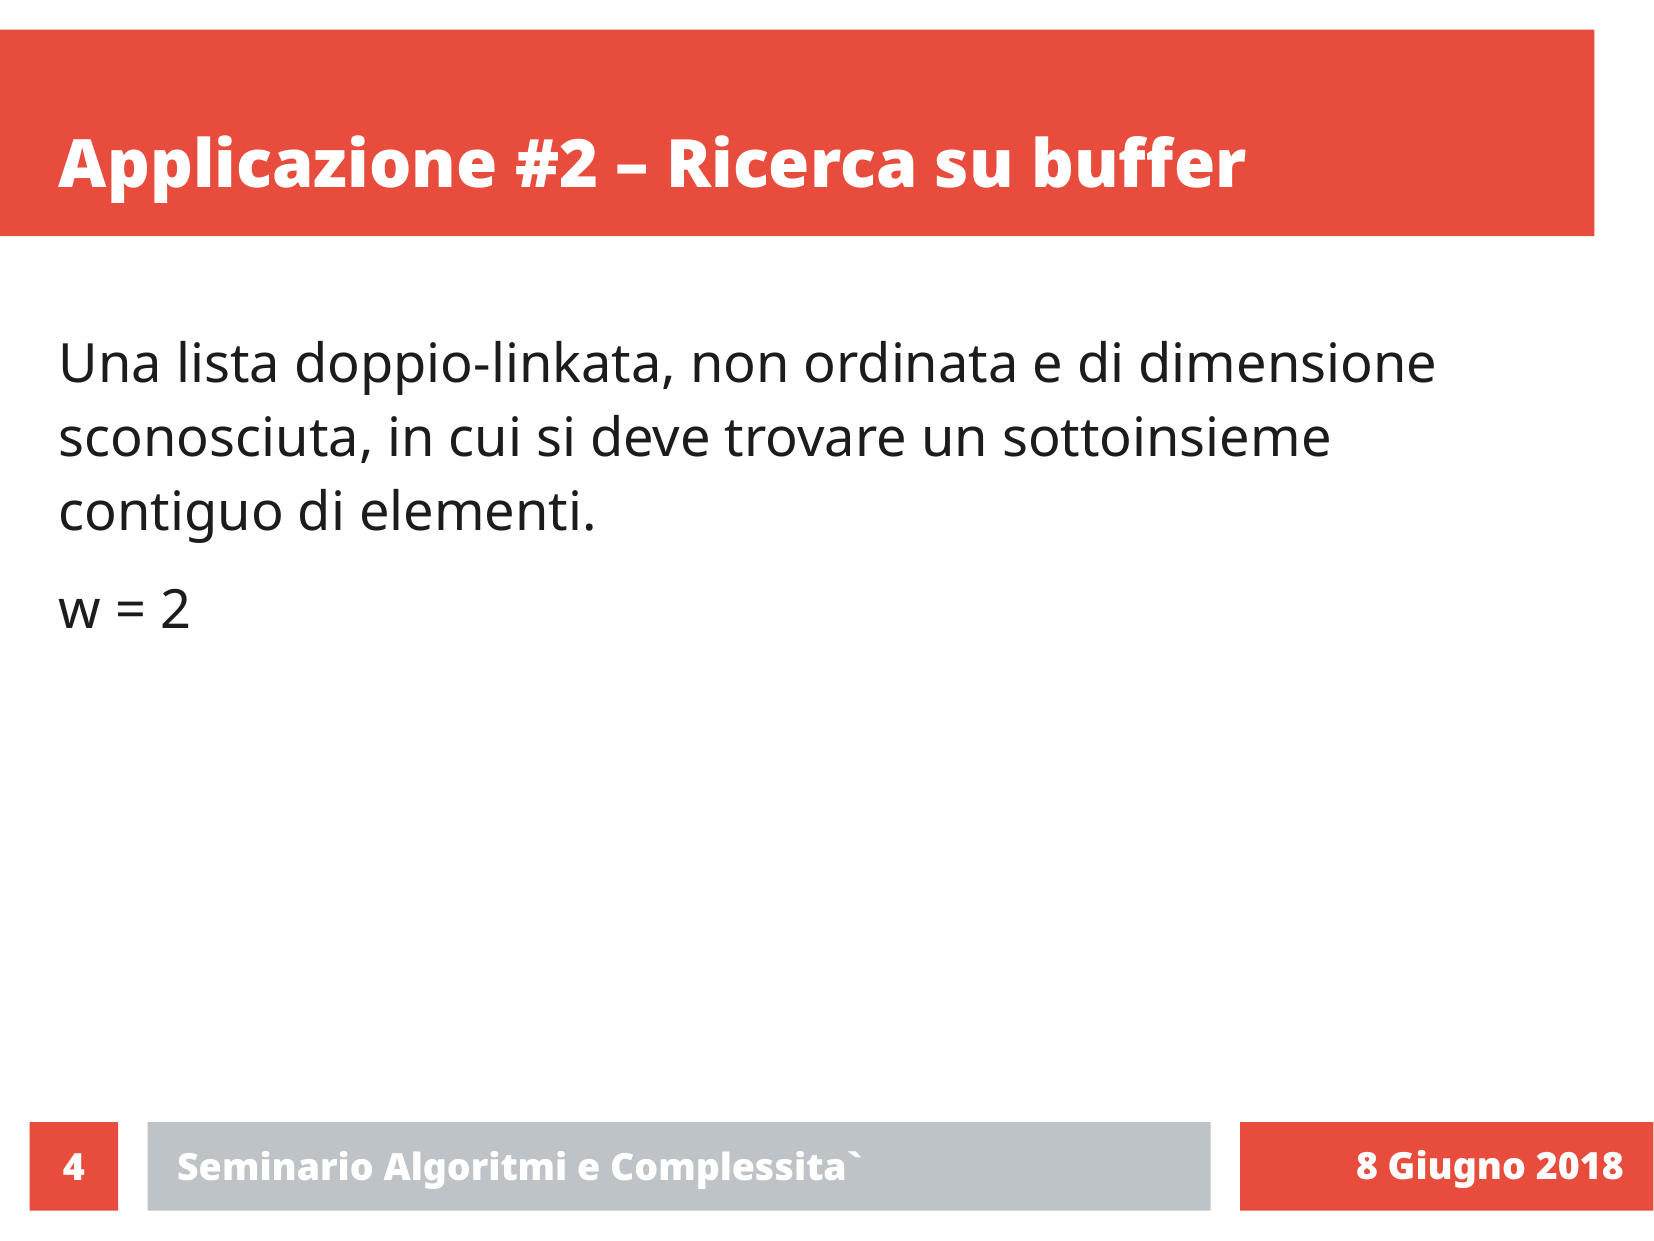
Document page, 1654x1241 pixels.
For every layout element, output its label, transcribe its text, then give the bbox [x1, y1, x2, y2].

title Applicazione #2 – Ricerca su buffer [59, 59, 1595, 207]
list Una lista doppio-linkata, non ordinata e di dimensione sconosciuta, in cui si deve trovare un sottoinsieme contiguo di elementi. w = 2 [59, 324, 1565, 1093]
